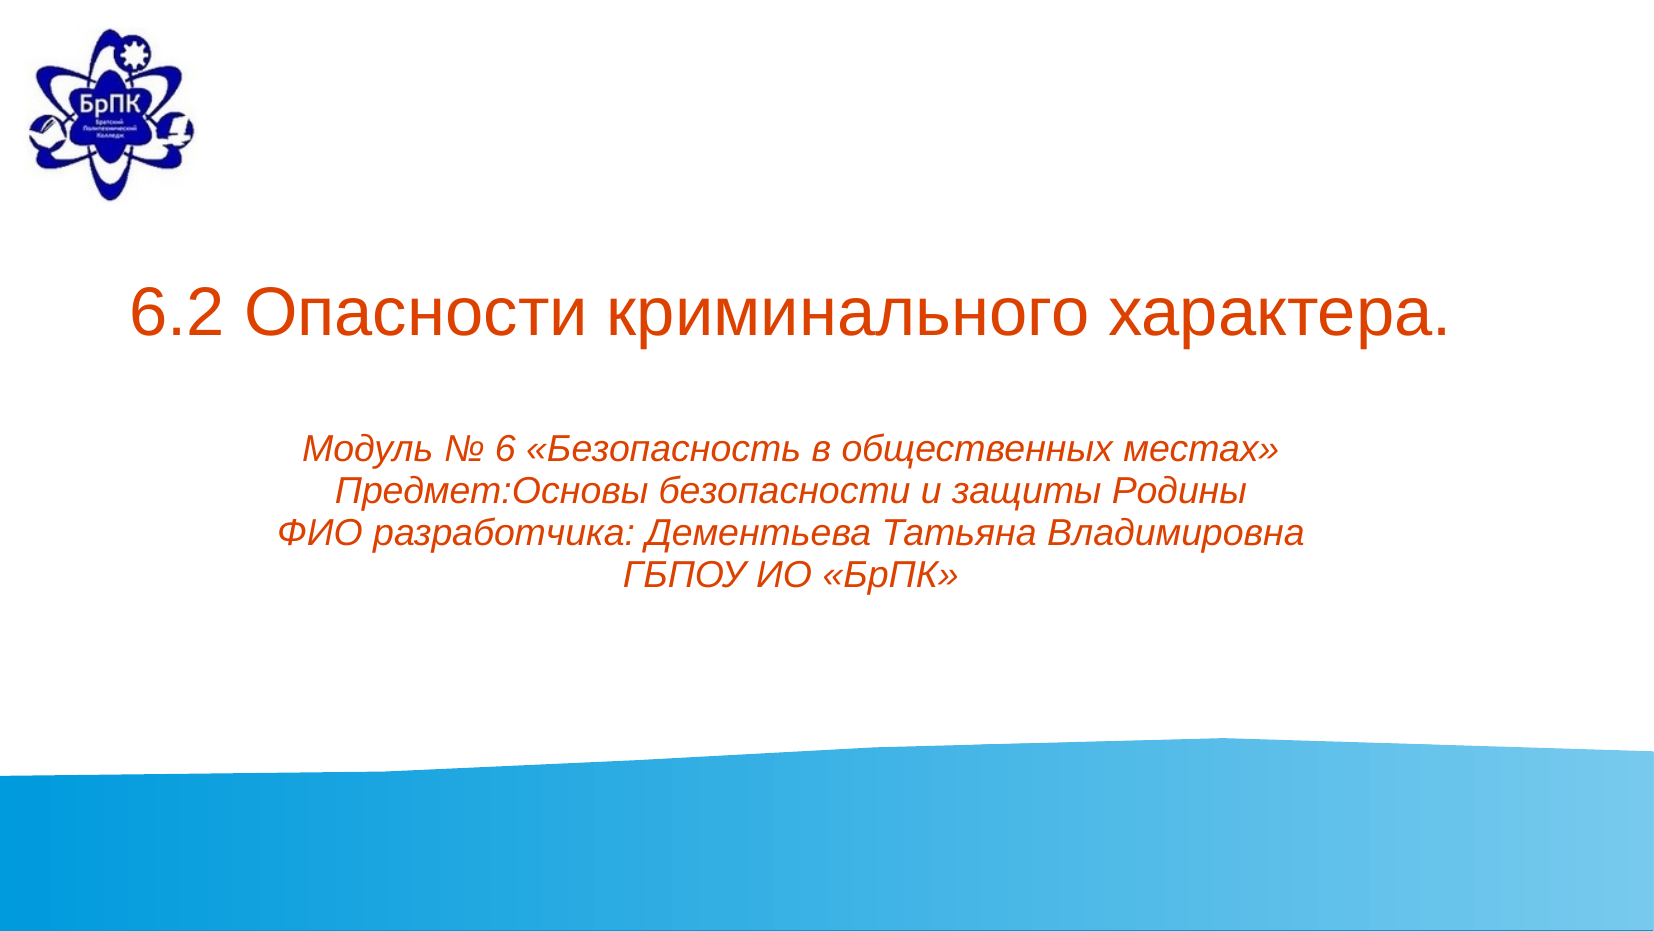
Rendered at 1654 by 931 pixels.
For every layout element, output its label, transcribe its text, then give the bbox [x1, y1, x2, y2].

picture [23, 26, 200, 204]
title 6.2 Опасности криминального характера. Модуль № 6 «Безопасность в общественных местах» Предмет:Основы безопасности и защиты Родины ФИО разработчика: Дементьева Татьяна Владимировна ГБПОУ ИО «БрПК» [52, 273, 1530, 596]
